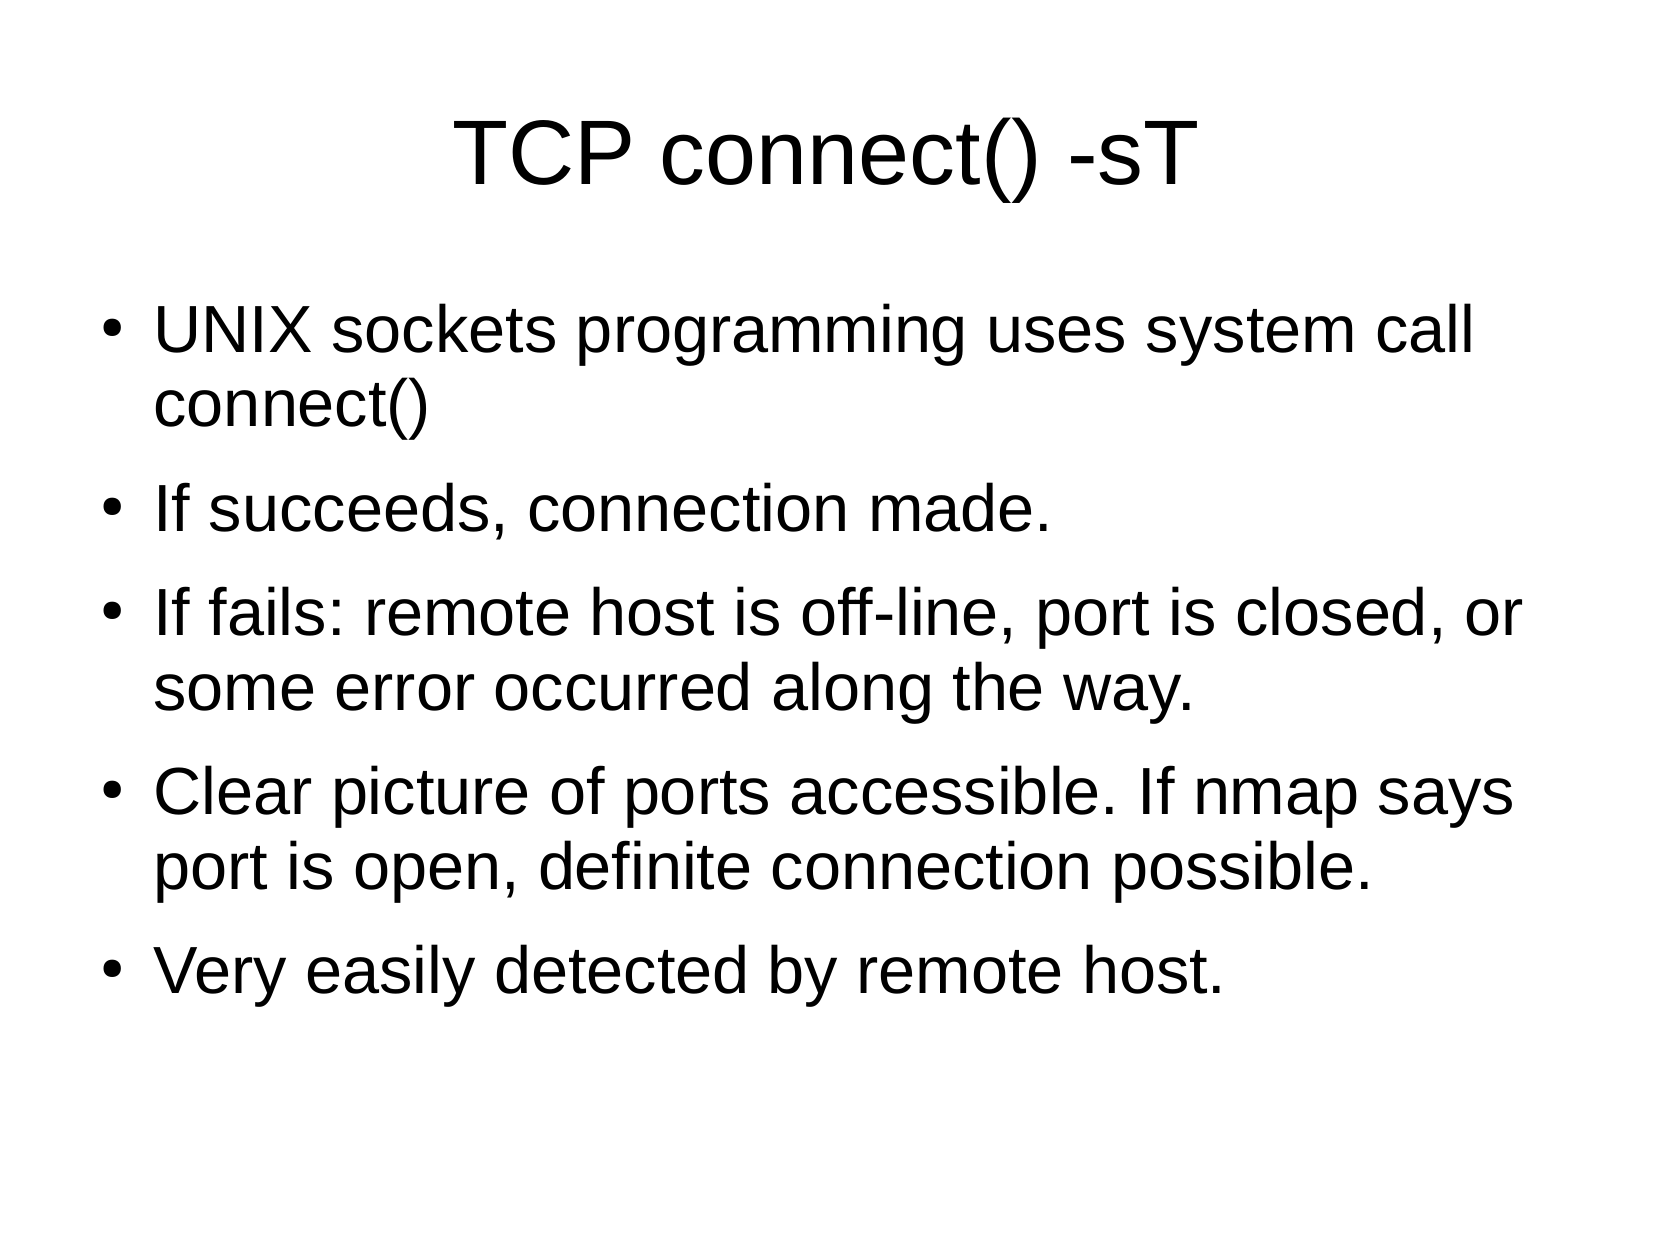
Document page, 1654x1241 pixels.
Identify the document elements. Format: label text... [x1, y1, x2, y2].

title TCP connect() -sT [82, 49, 1571, 257]
list UNIX sockets programming uses system call connect() If succeeds, connection made. If fails: remote host is off-line, port is closed, or some error occurred along the way. Clear picture of ports accessible. If nmap says port is open, definite connection possible. Very easily detected by remote host. [82, 290, 1571, 1010]
